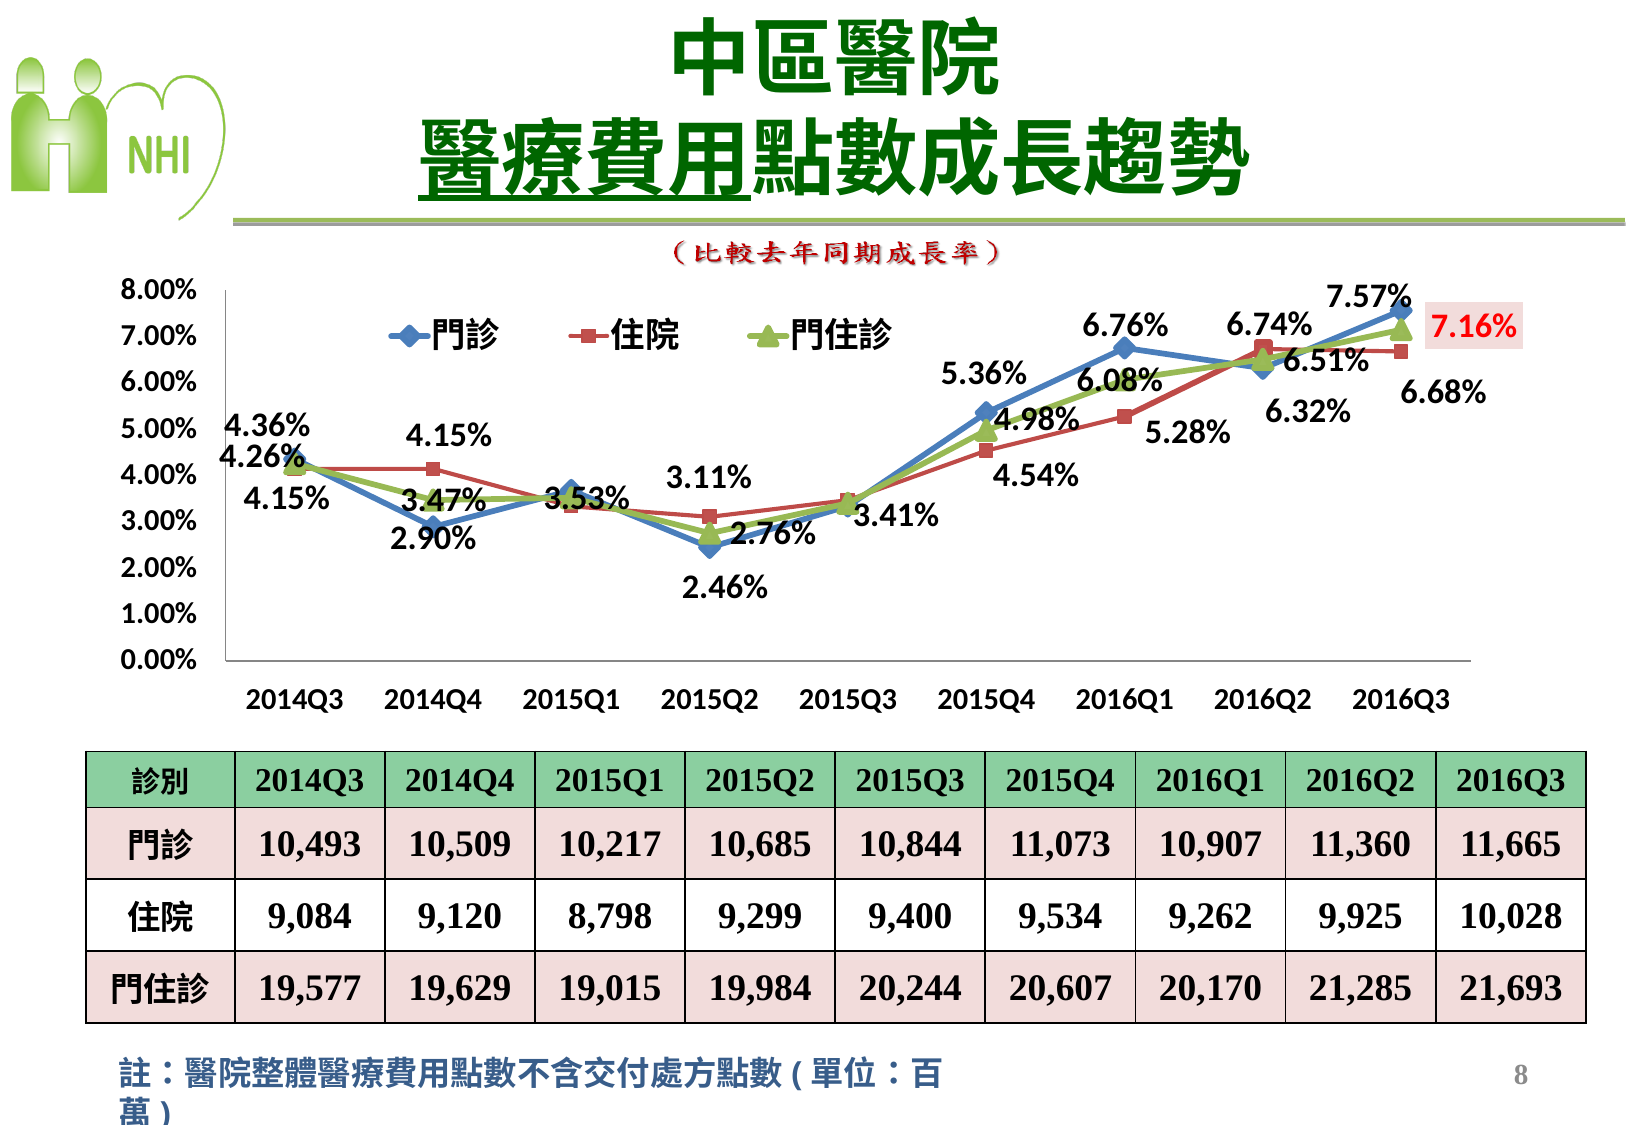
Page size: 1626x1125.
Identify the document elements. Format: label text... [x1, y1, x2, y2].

table_cell 19,984 [686, 952, 834, 1022]
table_header 2016Q2 [1286, 752, 1435, 807]
table_header 診別 [87, 752, 234, 807]
table_header 2015Q4 [986, 752, 1135, 807]
slide_number <編號> [1164, 1042, 1544, 1103]
table_cell 10,844 [836, 808, 984, 878]
table_cell 19,015 [536, 952, 684, 1022]
table_header 2015Q3 [836, 752, 984, 807]
text_box 註：醫院整體醫療費用點數不含交付處方點數(單位：百萬) [103, 1044, 1002, 1125]
table_cell 10,493 [236, 808, 384, 878]
table_header 2015Q1 [536, 752, 684, 807]
table_cell 9,925 [1286, 880, 1435, 950]
picture [0, 42, 233, 233]
table_header 2016Q3 [1437, 752, 1585, 807]
table_header 2014Q4 [386, 752, 534, 807]
table_header 2014Q3 [236, 752, 384, 807]
picture [64, 225, 1625, 721]
table_cell 10,685 [686, 808, 834, 878]
table_cell 10,509 [386, 808, 534, 878]
table_cell 10,217 [536, 808, 684, 878]
table_cell 門住診 [87, 952, 234, 1022]
table_cell 10,028 [1437, 880, 1585, 950]
table_cell 門診 [87, 808, 234, 878]
table_cell 10,907 [1136, 808, 1285, 878]
table_header 2016Q1 [1136, 752, 1285, 807]
table_header 2015Q2 [686, 752, 834, 807]
table_cell 11,073 [986, 808, 1135, 878]
table_cell 19,629 [386, 952, 534, 1022]
table_cell 20,607 [986, 952, 1135, 1022]
table_cell 20,170 [1136, 952, 1285, 1022]
table_cell 19,577 [236, 952, 384, 1022]
table_cell 11,360 [1286, 808, 1435, 878]
table_cell 9,084 [236, 880, 384, 950]
table_cell 9,534 [986, 880, 1135, 950]
table_cell 20,244 [836, 952, 984, 1022]
table_cell 9,299 [686, 880, 834, 950]
table_cell 9,120 [386, 880, 534, 950]
table_cell 住院 [87, 880, 234, 950]
table_cell 21,285 [1286, 952, 1435, 1022]
table_cell 8,798 [536, 880, 684, 950]
table_cell 9,262 [1136, 880, 1285, 950]
table_cell 21,693 [1437, 952, 1585, 1022]
title 中區醫院 醫療費用點數成長趨勢 [245, 18, 1424, 193]
table_cell 11,665 [1437, 808, 1585, 878]
table_cell 9,400 [836, 880, 984, 950]
